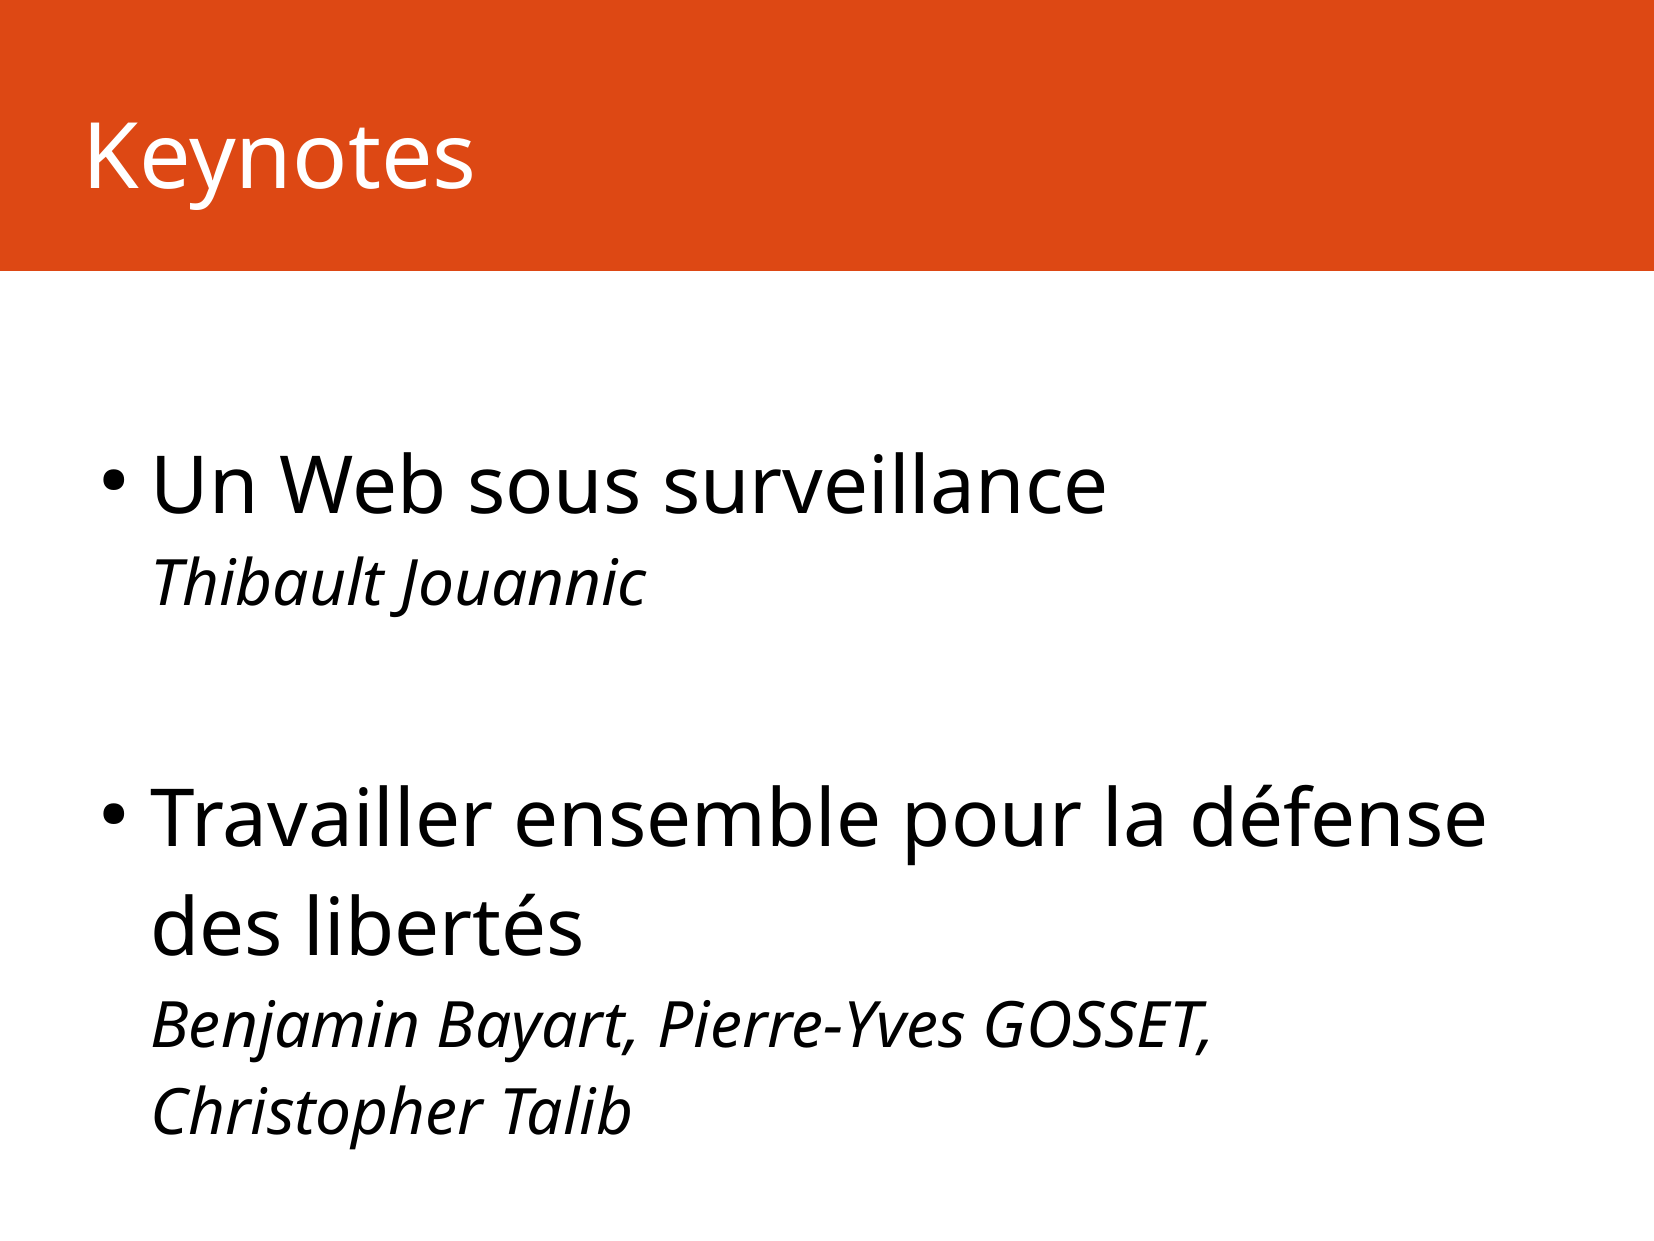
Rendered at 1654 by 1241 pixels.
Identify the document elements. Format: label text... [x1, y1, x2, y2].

text_box [0, 0, 1654, 271]
list Un Web sous surveillance Thibault Jouannic Travailler ensemble pour la défense des libertés Benjamin Bayart, Pierre-Yves GOSSET, Christopher Talib [82, 290, 1571, 1156]
title Keynotes [82, 49, 1571, 257]
